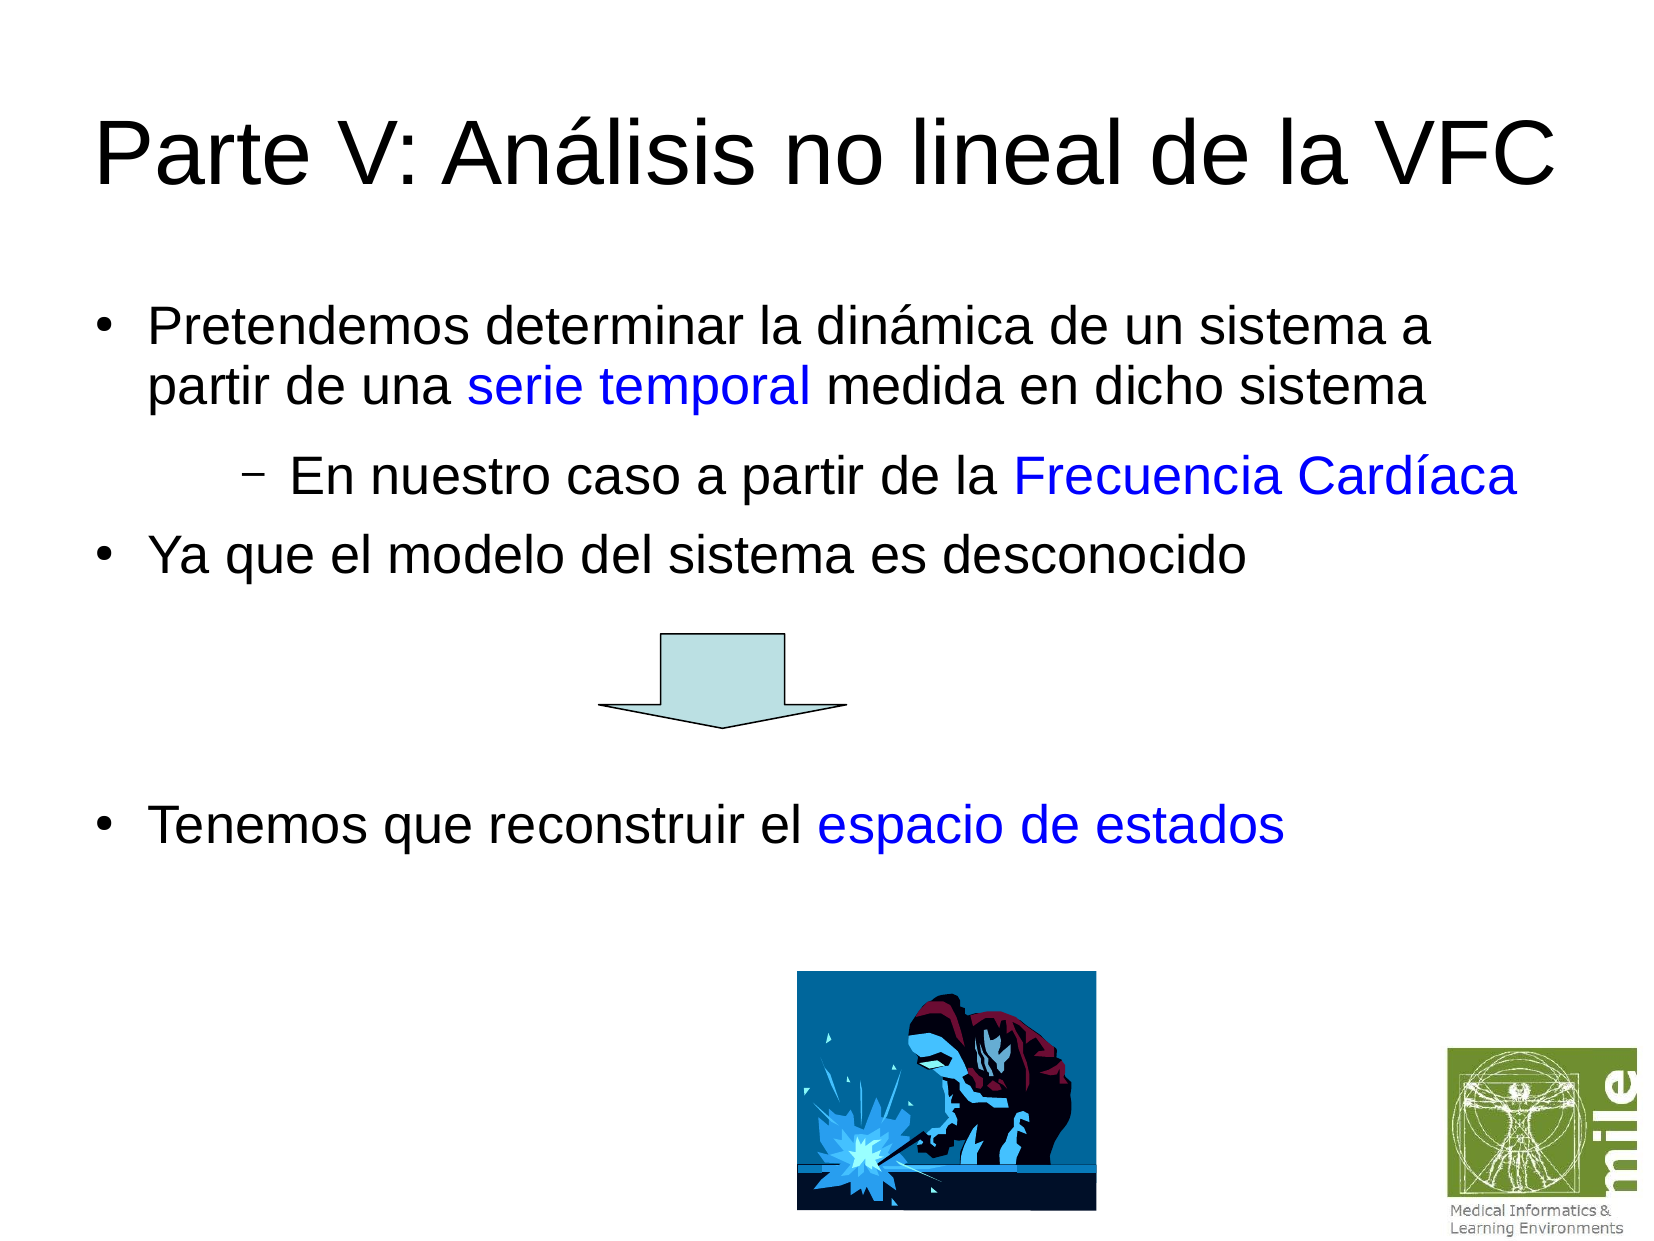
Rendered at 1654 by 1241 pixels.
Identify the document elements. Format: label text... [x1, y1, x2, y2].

list Pretendemos determinar la dinámica de un sistema a partir de una serie temporal medida en dicho sistema En nuestro caso a partir de la Frecuencia Cardíaca Ya que el modelo del sistema es desconocido Tenemos que reconstruir el espacio de estados [76, 295, 1565, 1114]
picture [1440, 1033, 1654, 1241]
picture [797, 994, 1097, 1211]
picture [589, 633, 859, 732]
title Parte V: Análisis no lineal de la VFC [82, 56, 1571, 250]
